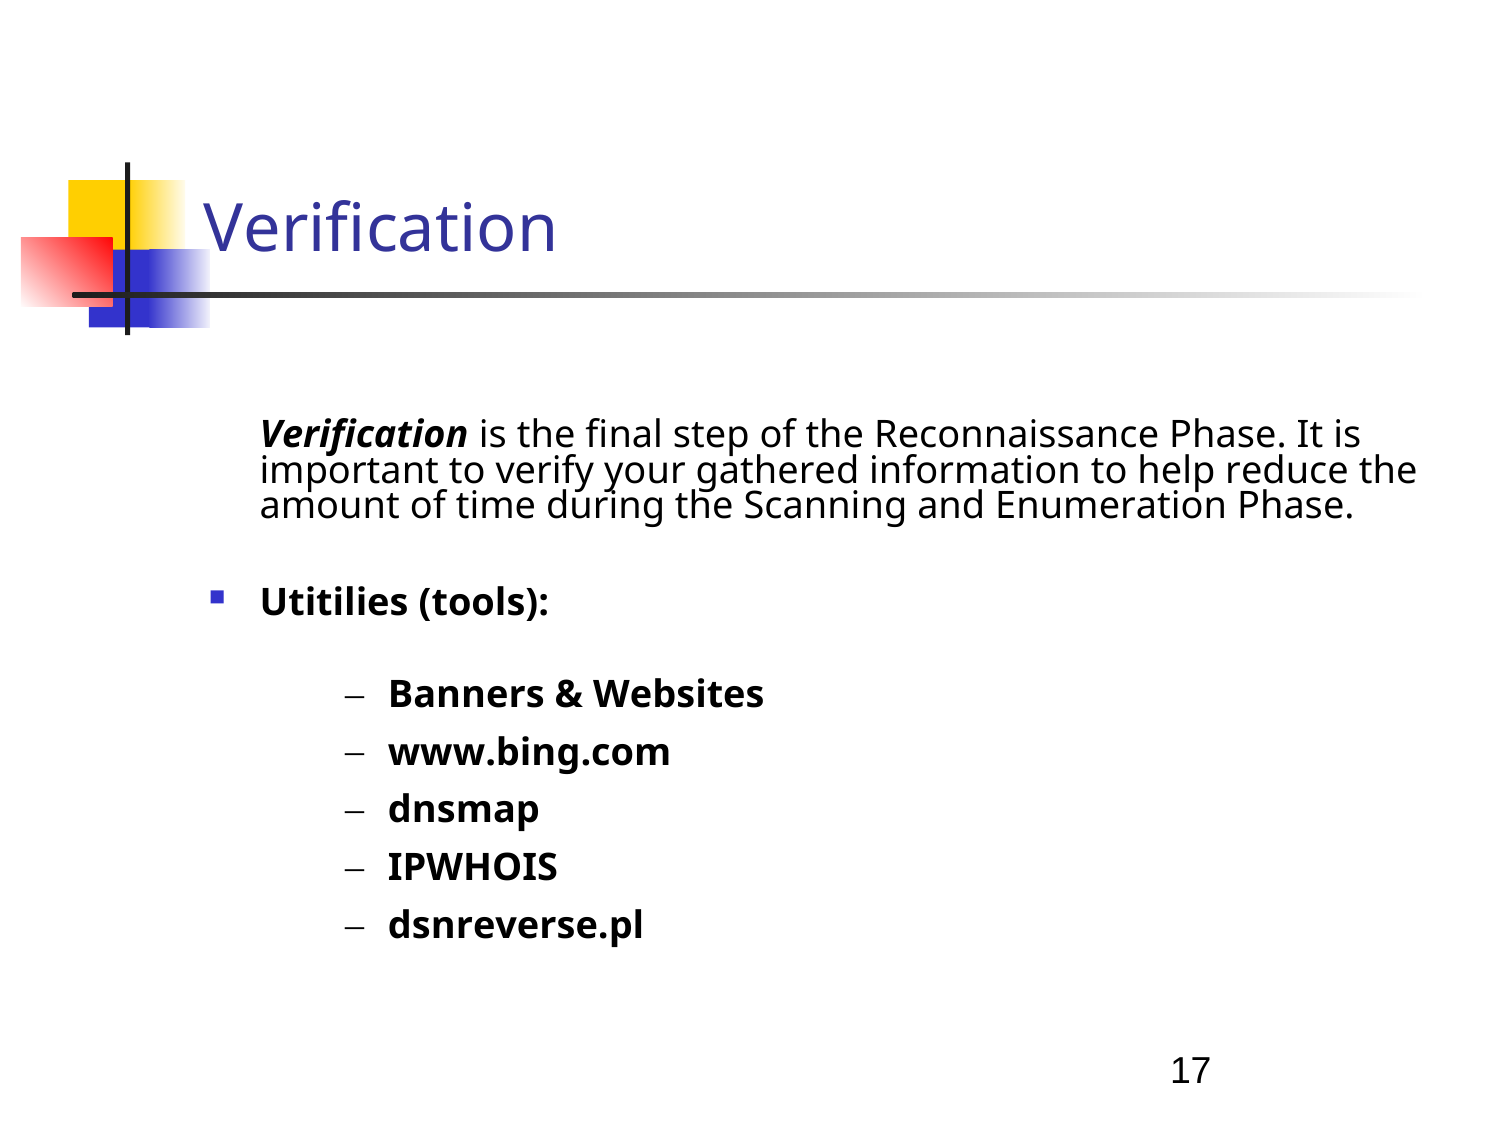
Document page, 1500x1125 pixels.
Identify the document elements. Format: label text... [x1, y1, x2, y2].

list Verification is the final step of the Reconnaissance Phase. It is important to verify your gathered information to help reduce the amount of time during the Scanning and Enumeration Phase. Utitilies (tools): Banners & Websites www.bing.com dnsmap IPWHOIS dsnreverse.pl [193, 331, 1469, 1007]
title Verification [188, 35, 1468, 276]
